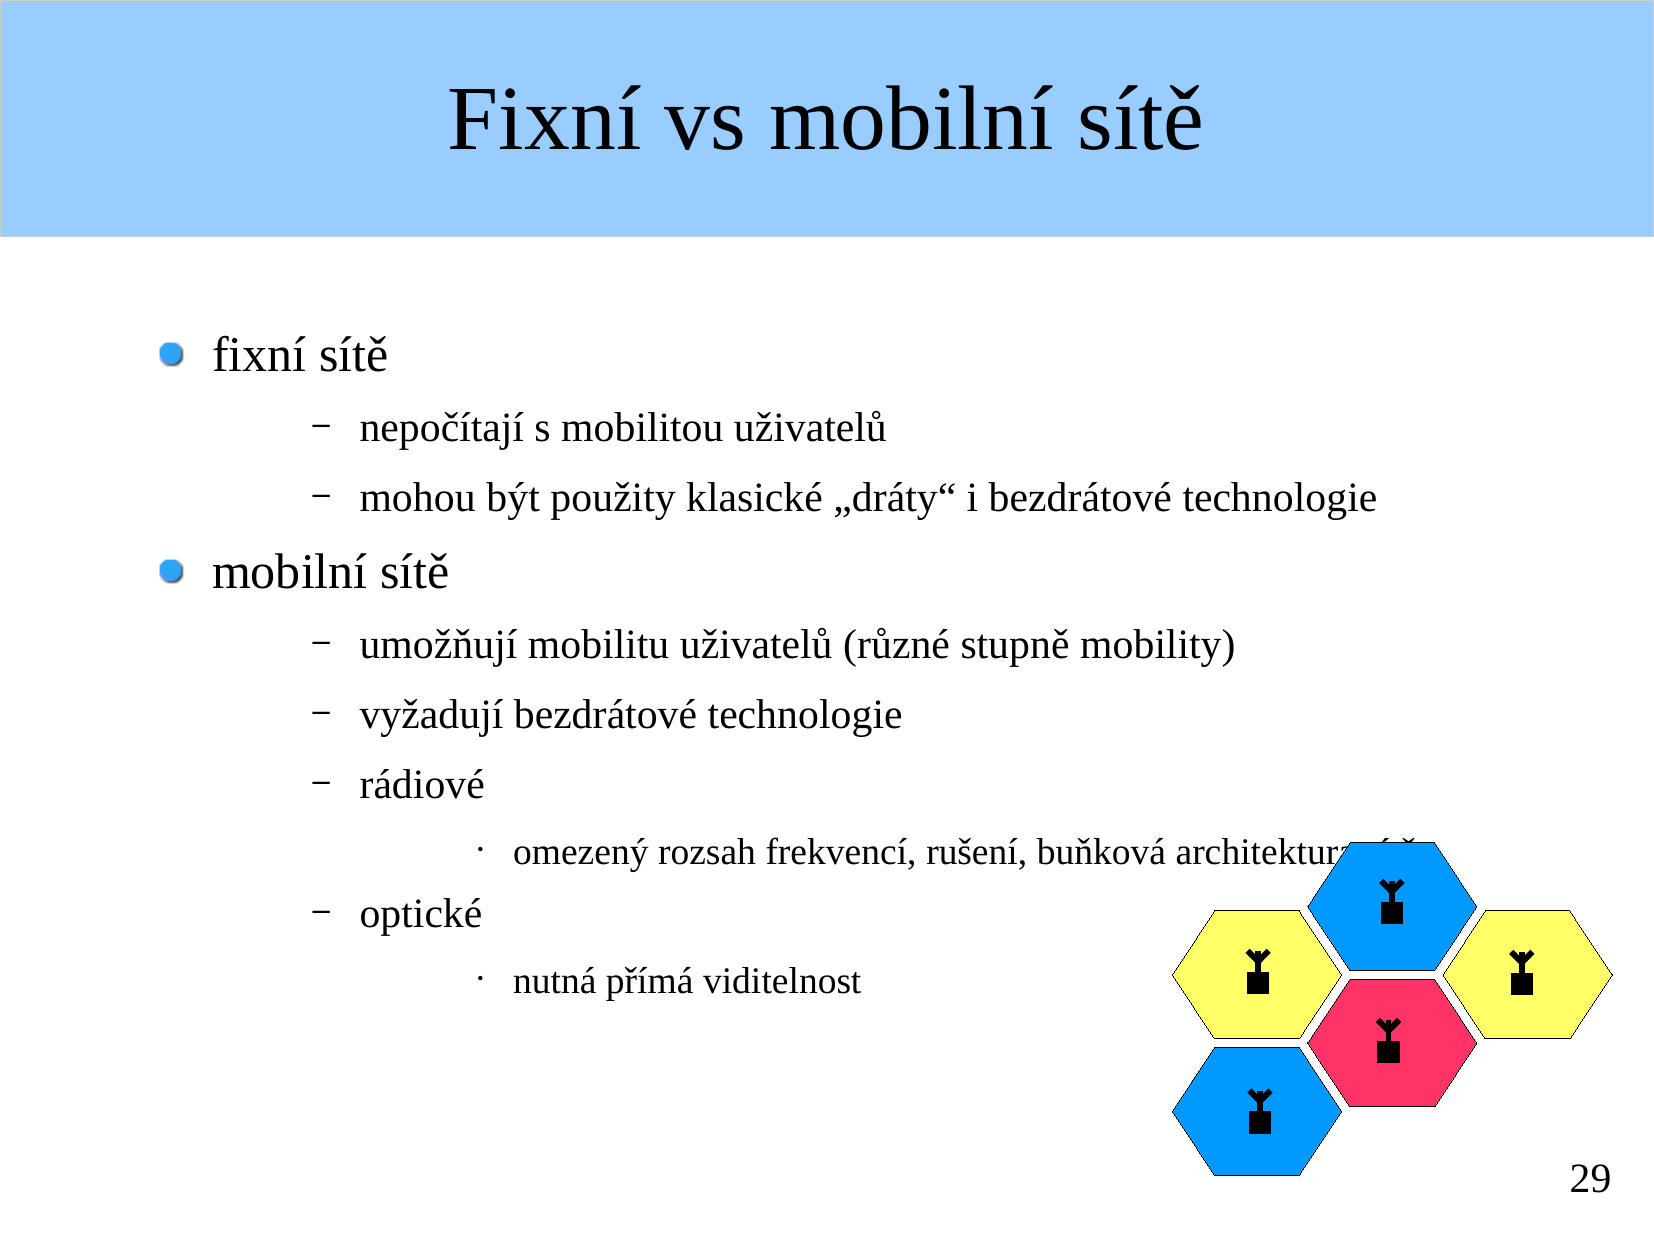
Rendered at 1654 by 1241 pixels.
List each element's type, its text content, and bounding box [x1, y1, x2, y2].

text_box [1172, 1047, 1342, 1176]
text_box [1307, 979, 1477, 1107]
text_box [1172, 910, 1342, 1039]
text_box [1443, 910, 1613, 1039]
text_box [1307, 842, 1477, 971]
title Fixní vs mobilní sítě [0, 0, 1654, 237]
list fixní sítě nepočítají s mobilitou uživatelů mohou být použity klasické „dráty“ i bezdrátové technologie mobilní sítě umožňují mobilitu uživatelů (různé stupně mobility) vyžadují bezdrátové technologie rádiové omezený rozsah frekvencí, rušení, buňková architektura sítě optické nutná přímá viditelnost [123, 327, 1536, 1211]
